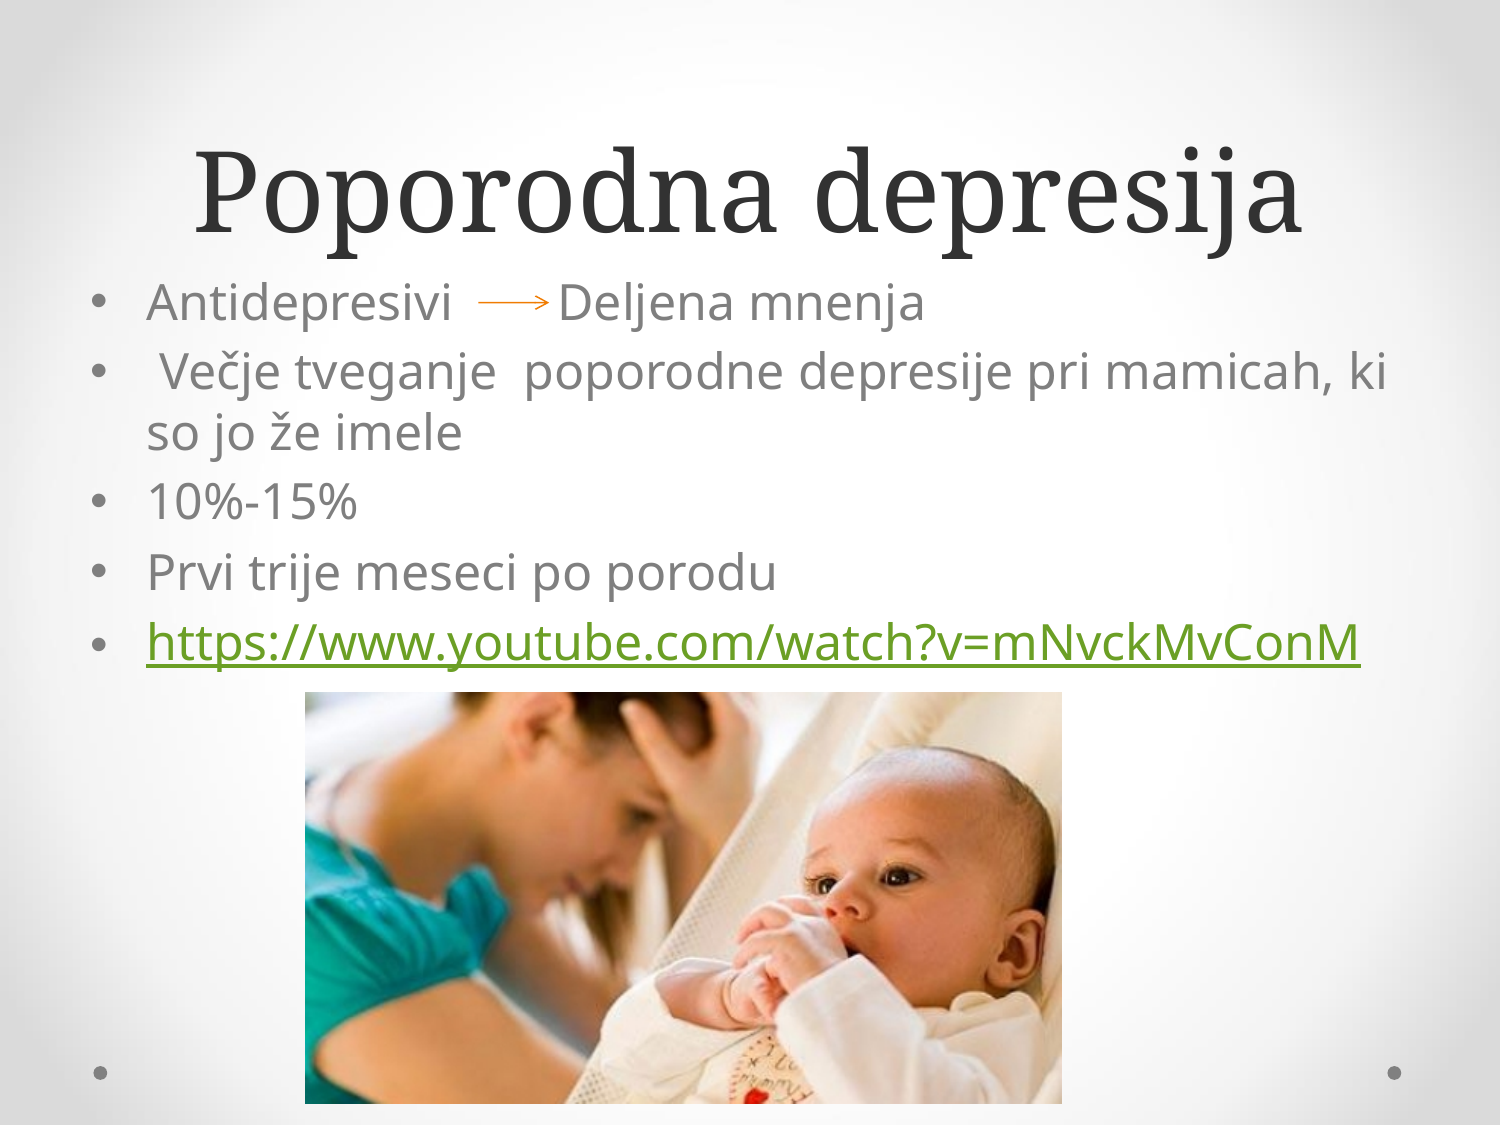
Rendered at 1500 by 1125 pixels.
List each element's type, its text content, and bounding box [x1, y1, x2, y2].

picture [0, 0, 1500, 1125]
list Antidepresivi Deljena mnenja Večje tveganje poporodne depresije pri mamicah, ki so jo že imele 10%-15% Prvi trije meseci po porodu https://www.youtube.com/watch?v=mNvckMvConM [75, 262, 1425, 1005]
title Poporodna depresija [75, 0, 1425, 262]
